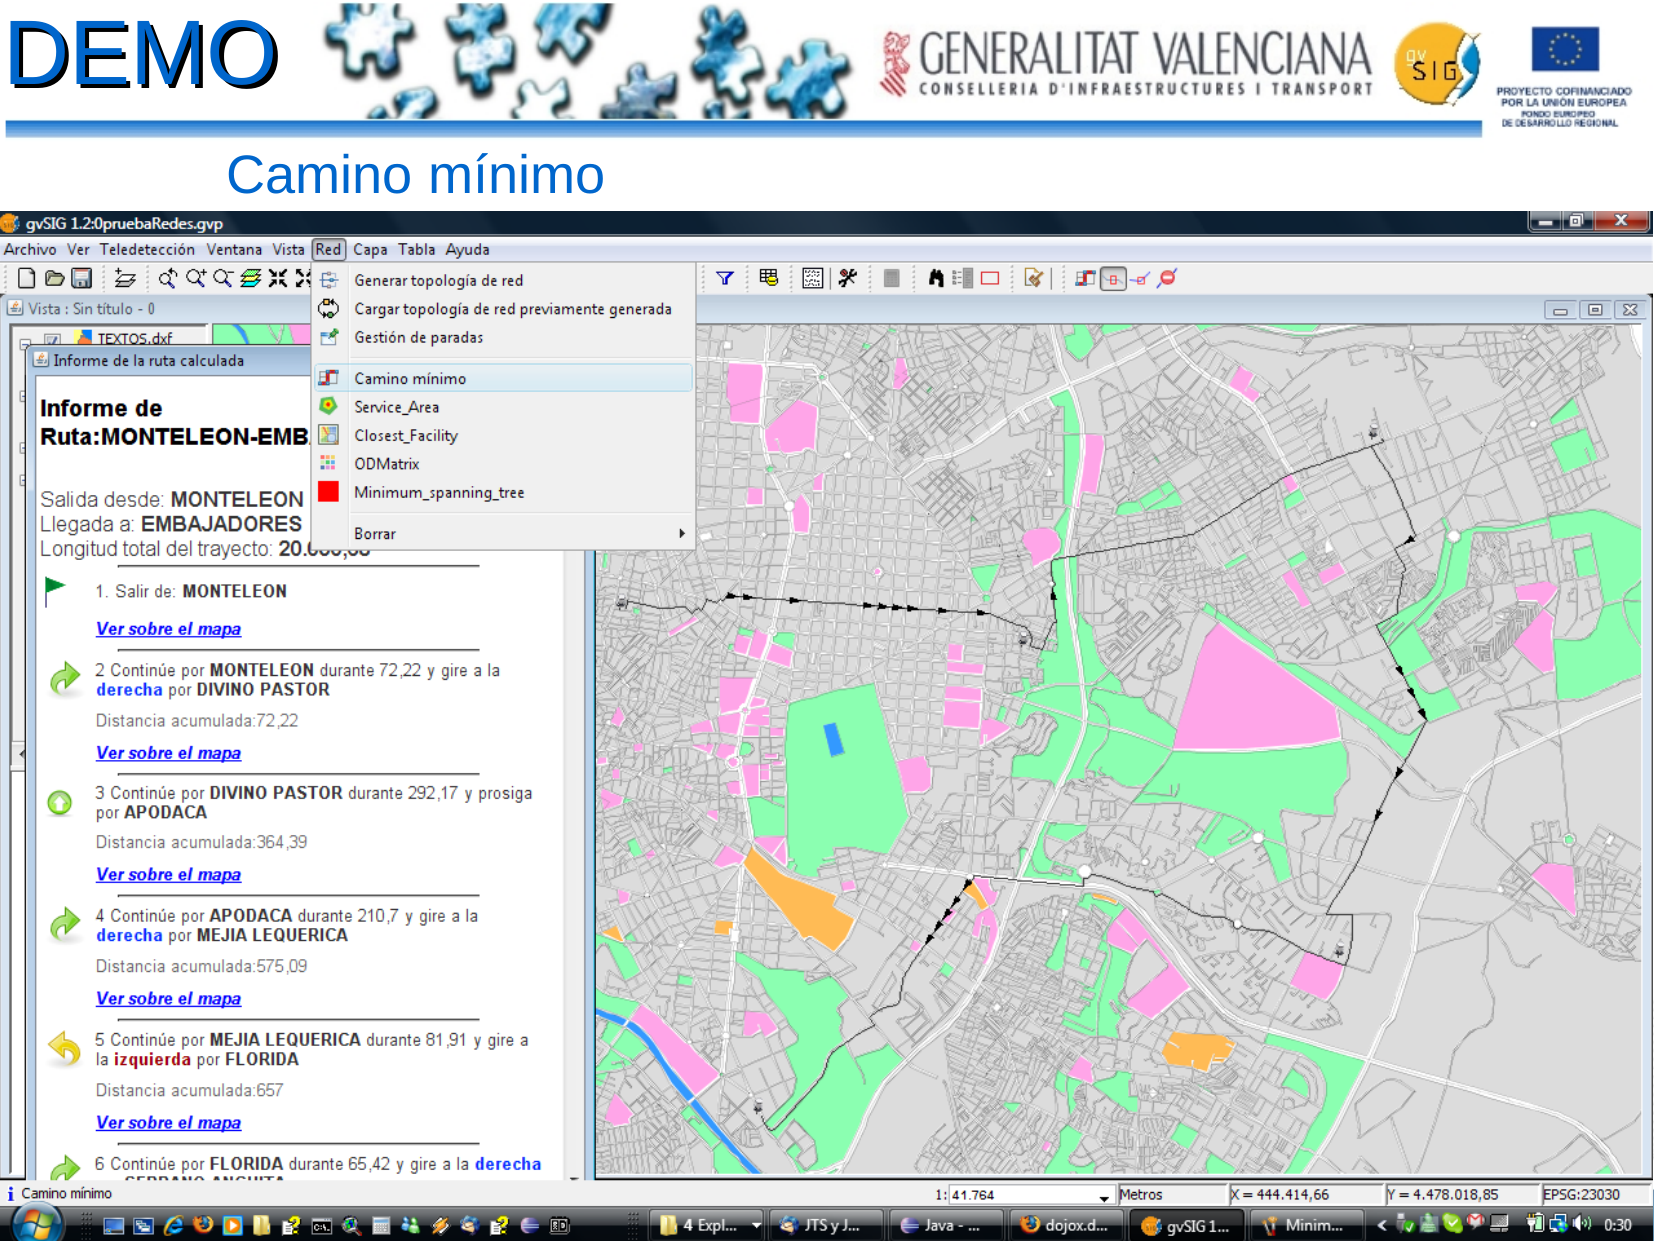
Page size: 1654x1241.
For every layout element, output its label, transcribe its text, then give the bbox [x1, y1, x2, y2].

list Camino mínimo [208, 144, 1477, 207]
title DEMO [3, 0, 443, 106]
picture [0, 2, 1654, 1241]
